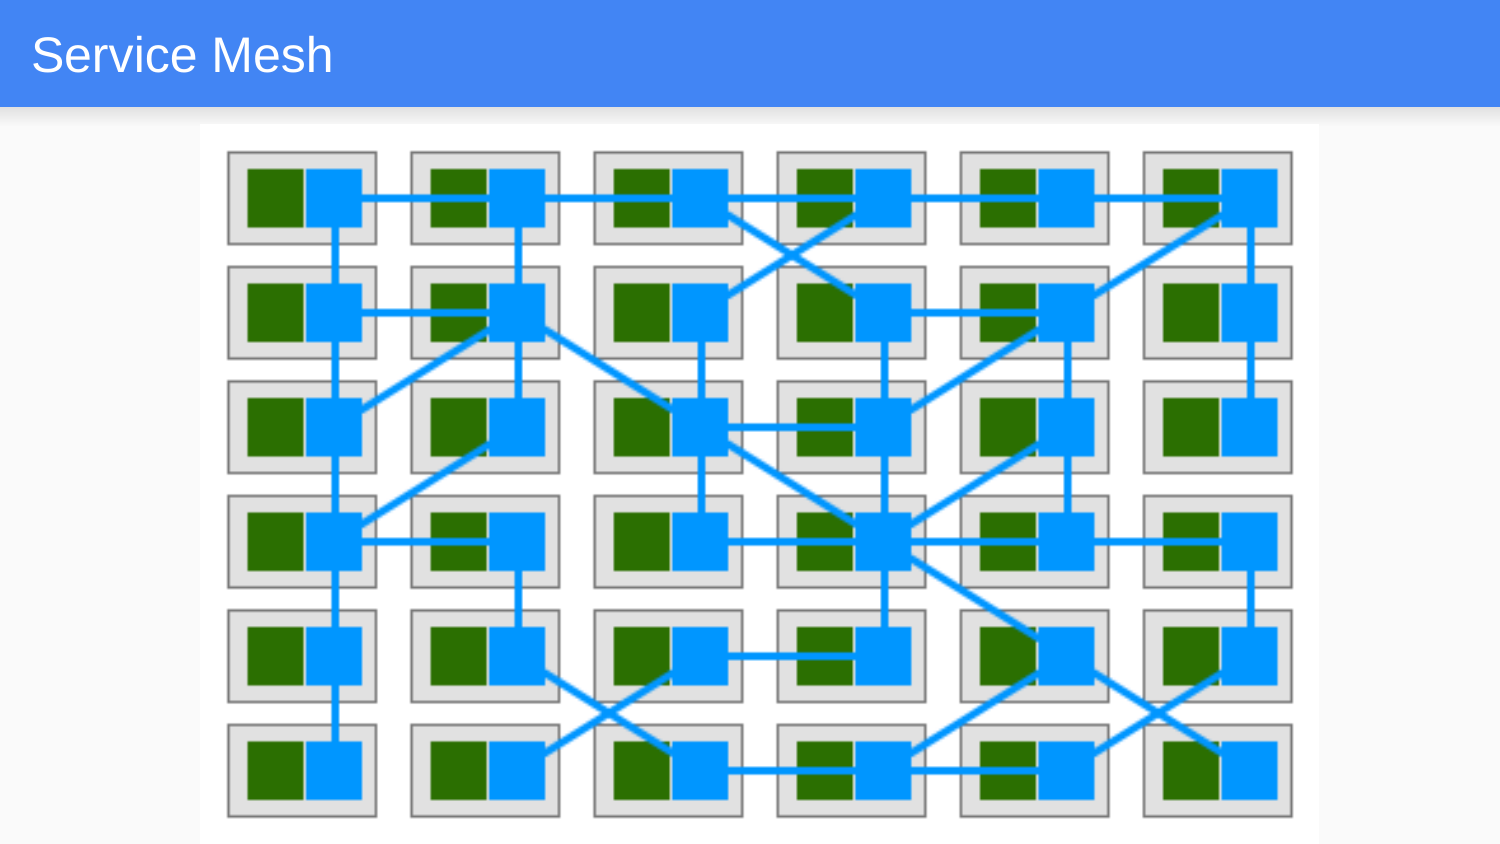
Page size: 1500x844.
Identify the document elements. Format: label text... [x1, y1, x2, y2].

picture [200, 124, 1319, 844]
title Service Mesh [16, 2, 1464, 102]
